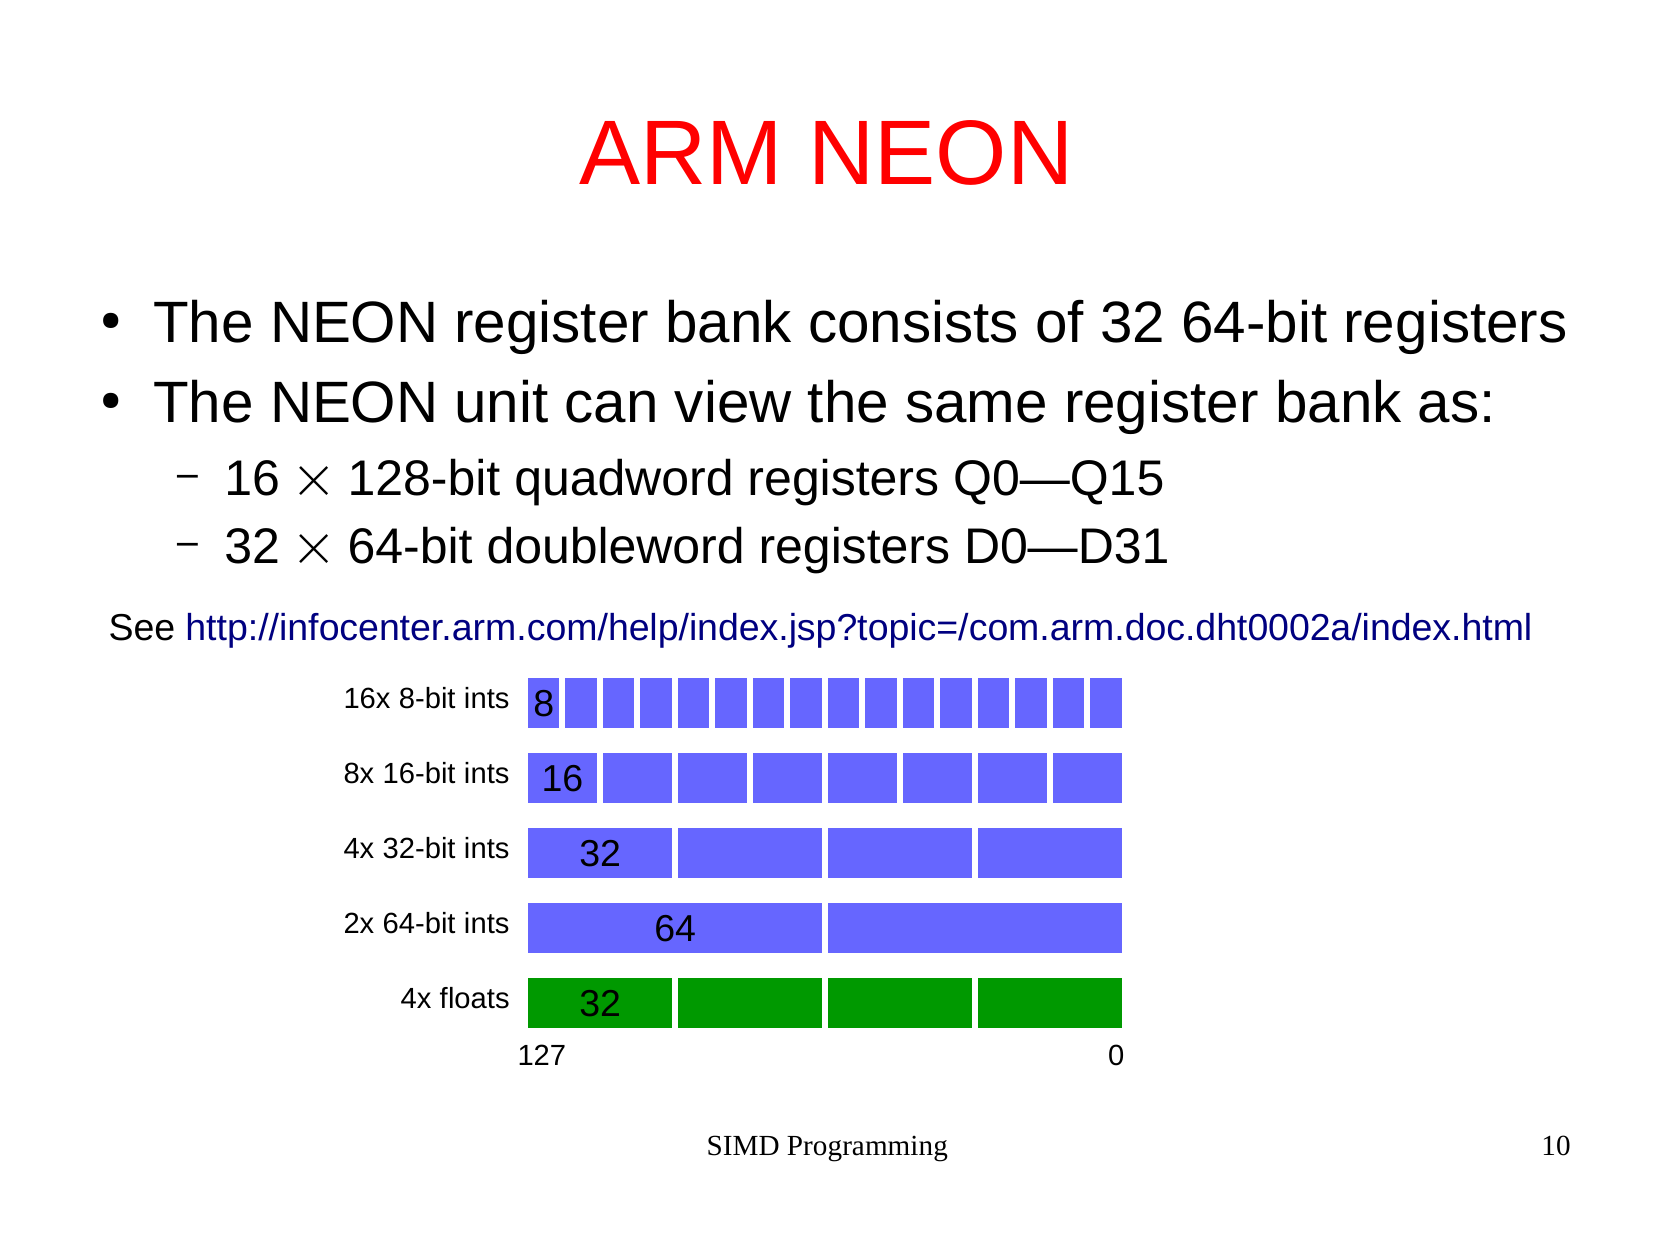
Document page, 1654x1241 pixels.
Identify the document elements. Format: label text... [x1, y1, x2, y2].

text_box See http://infocenter.arm.com/help/index.jsp?topic=/com.arm.doc.dht0002a/index.html [93, 599, 1576, 657]
text_box [192, 665, 1093, 736]
title ARM NEON [82, 49, 1571, 257]
list The NEON register bank consists of 32 64-bit registers The NEON unit can view the same register bank as: 16 ´ 128-bit quadword registers Q0—Q15 32 ´ 64-bit doubleword registers D0—D31 [82, 290, 1571, 1109]
